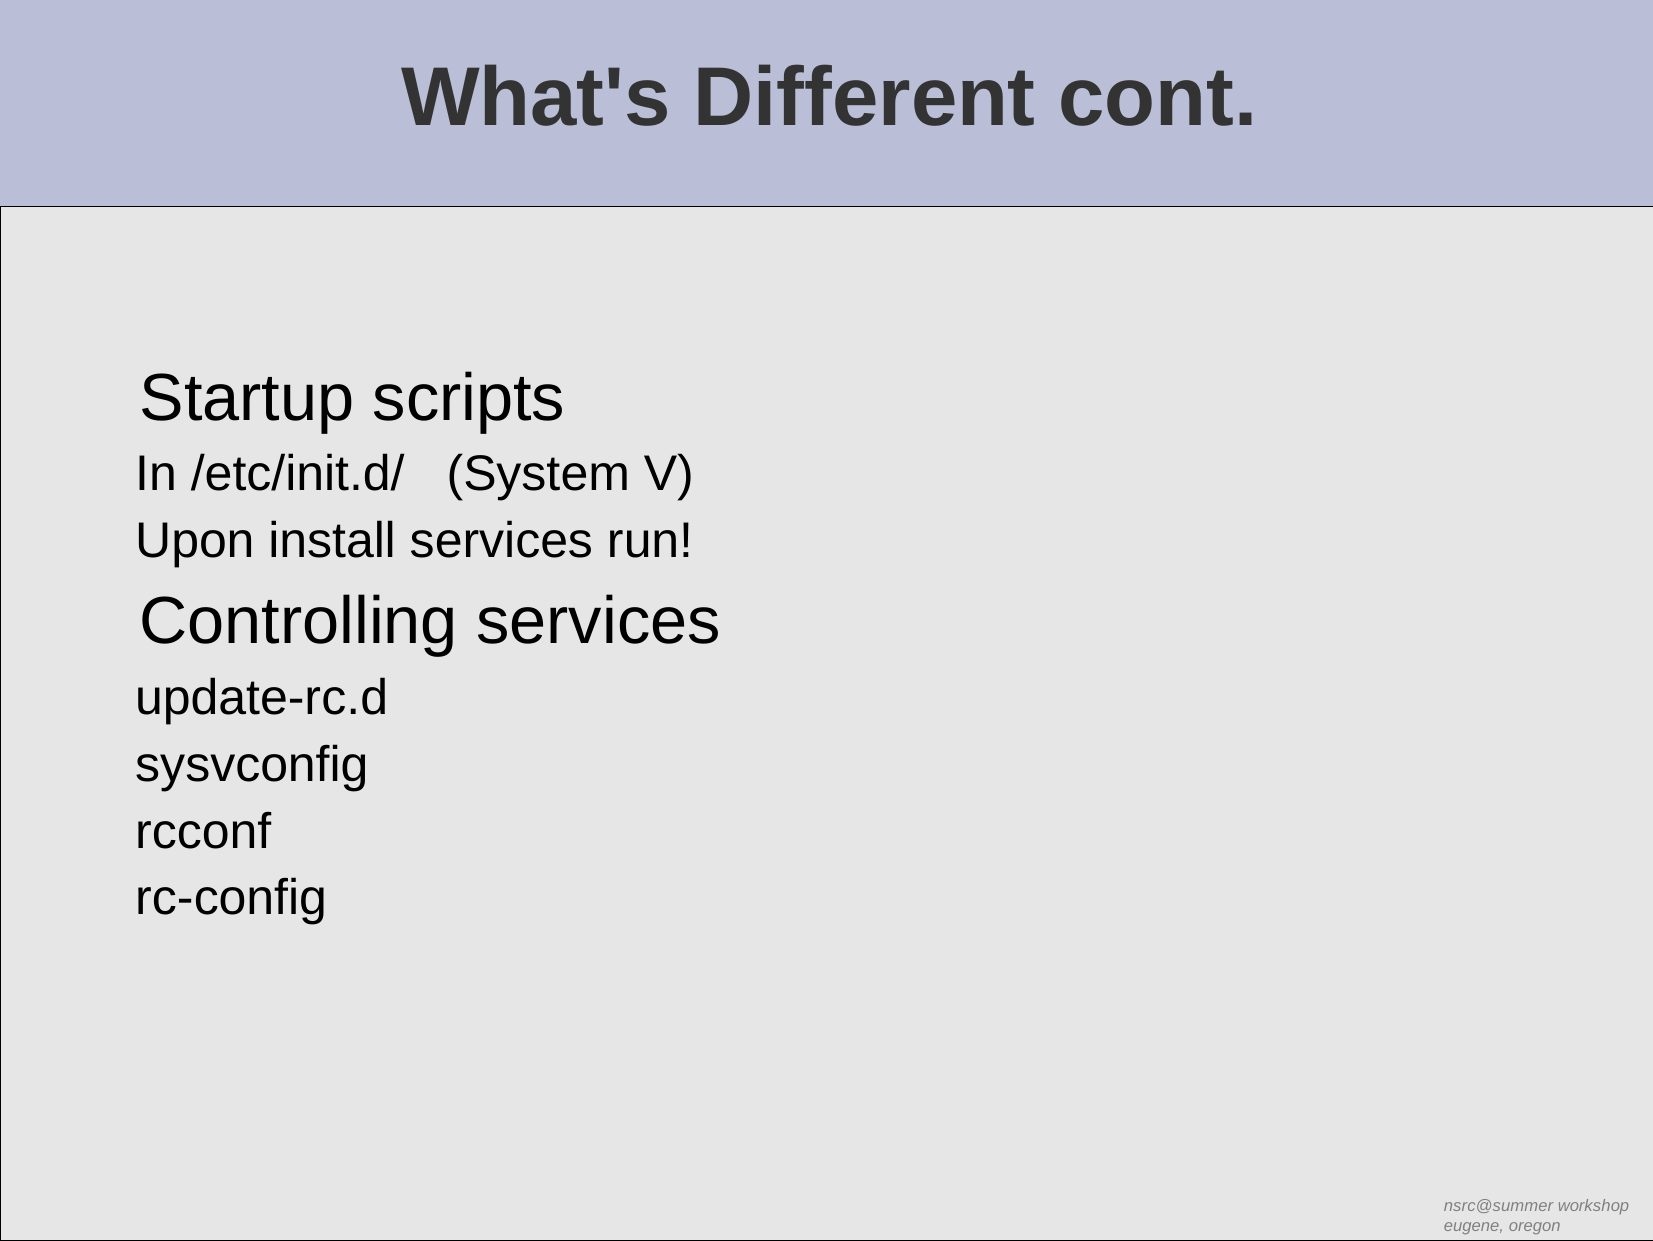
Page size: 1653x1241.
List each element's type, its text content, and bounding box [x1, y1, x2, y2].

title What's Different cont. [124, 0, 1536, 213]
list Startup scripts In /etc/init.d/ (System V) Upon install services run! Controlling services update-rc.d sysvconfig rcconf rc-config [121, 344, 1533, 1128]
